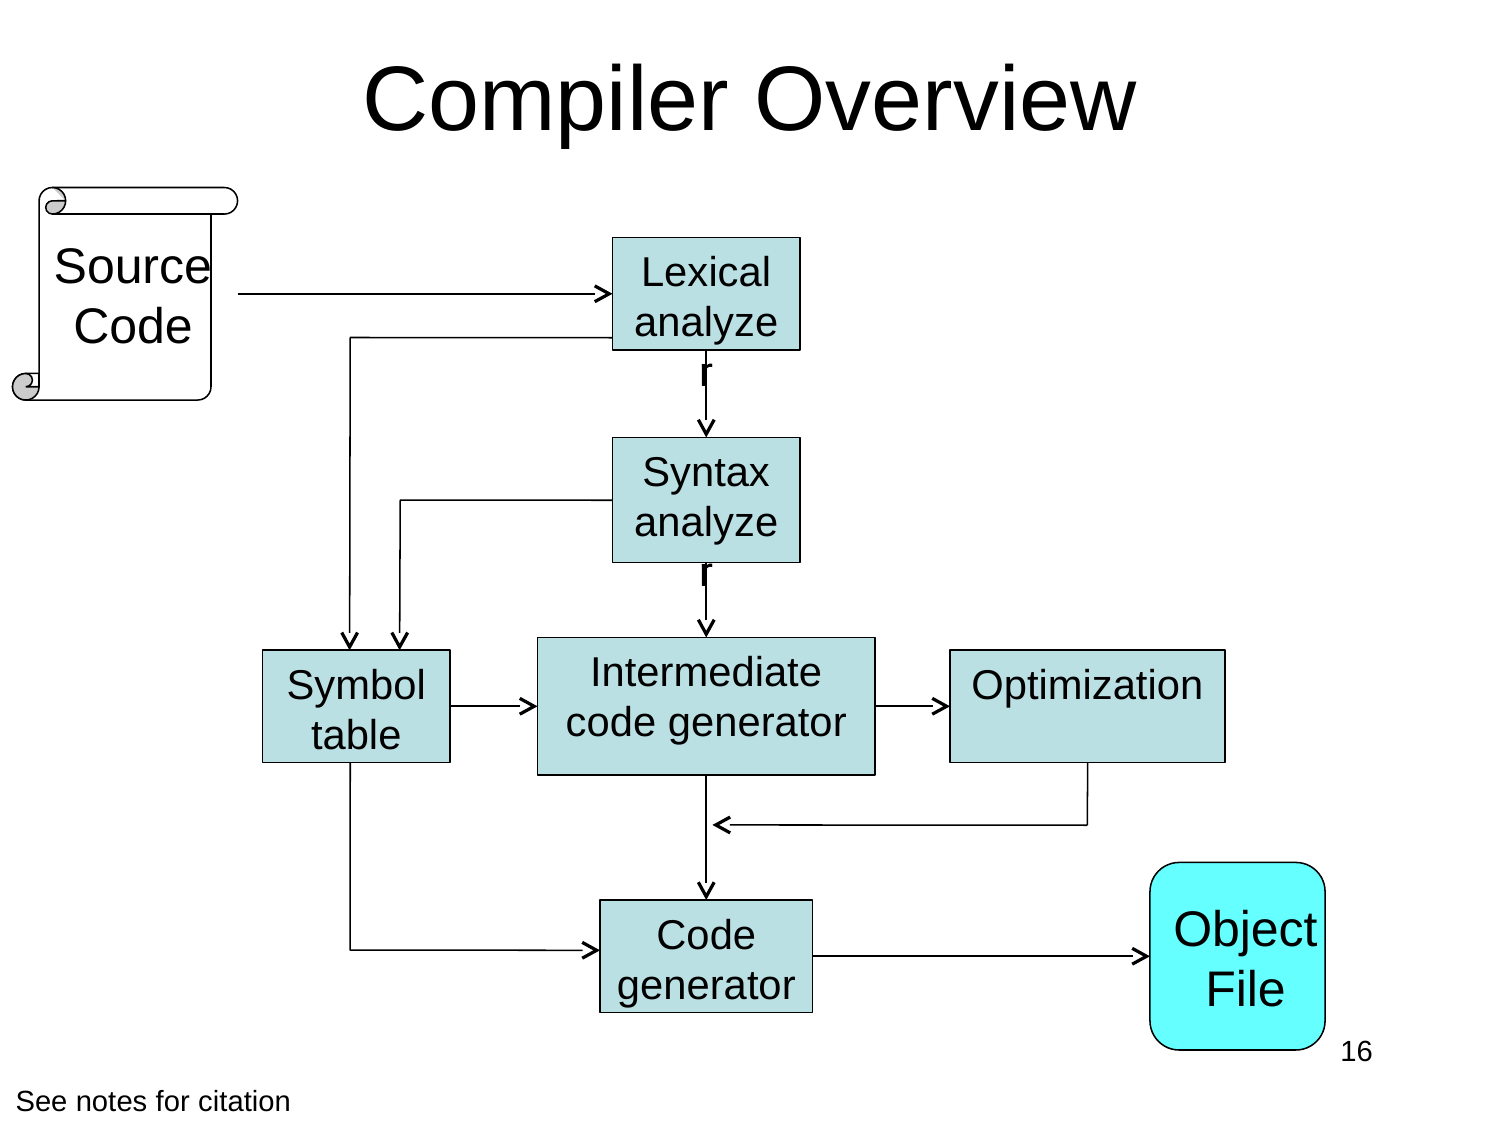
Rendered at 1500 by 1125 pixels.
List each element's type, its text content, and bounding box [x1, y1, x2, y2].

text_box Intermediate code generator [537, 637, 875, 775]
text_box See notes for citation [0, 1074, 307, 1125]
text_box Syntax analyzer [612, 437, 800, 563]
text_box Source Code [27, 187, 212, 401]
text_box Lexical analyzer [612, 237, 800, 350]
text_box Optimization [950, 649, 1225, 763]
text_box <number> [1074, 1025, 1388, 1101]
title Compiler Overview [0, 0, 1500, 188]
text_box Object File [1149, 862, 1326, 1051]
text_box Symbol table [262, 649, 450, 763]
text_box Code generator [600, 899, 813, 1013]
text_box Source Code [56, 187, 238, 214]
